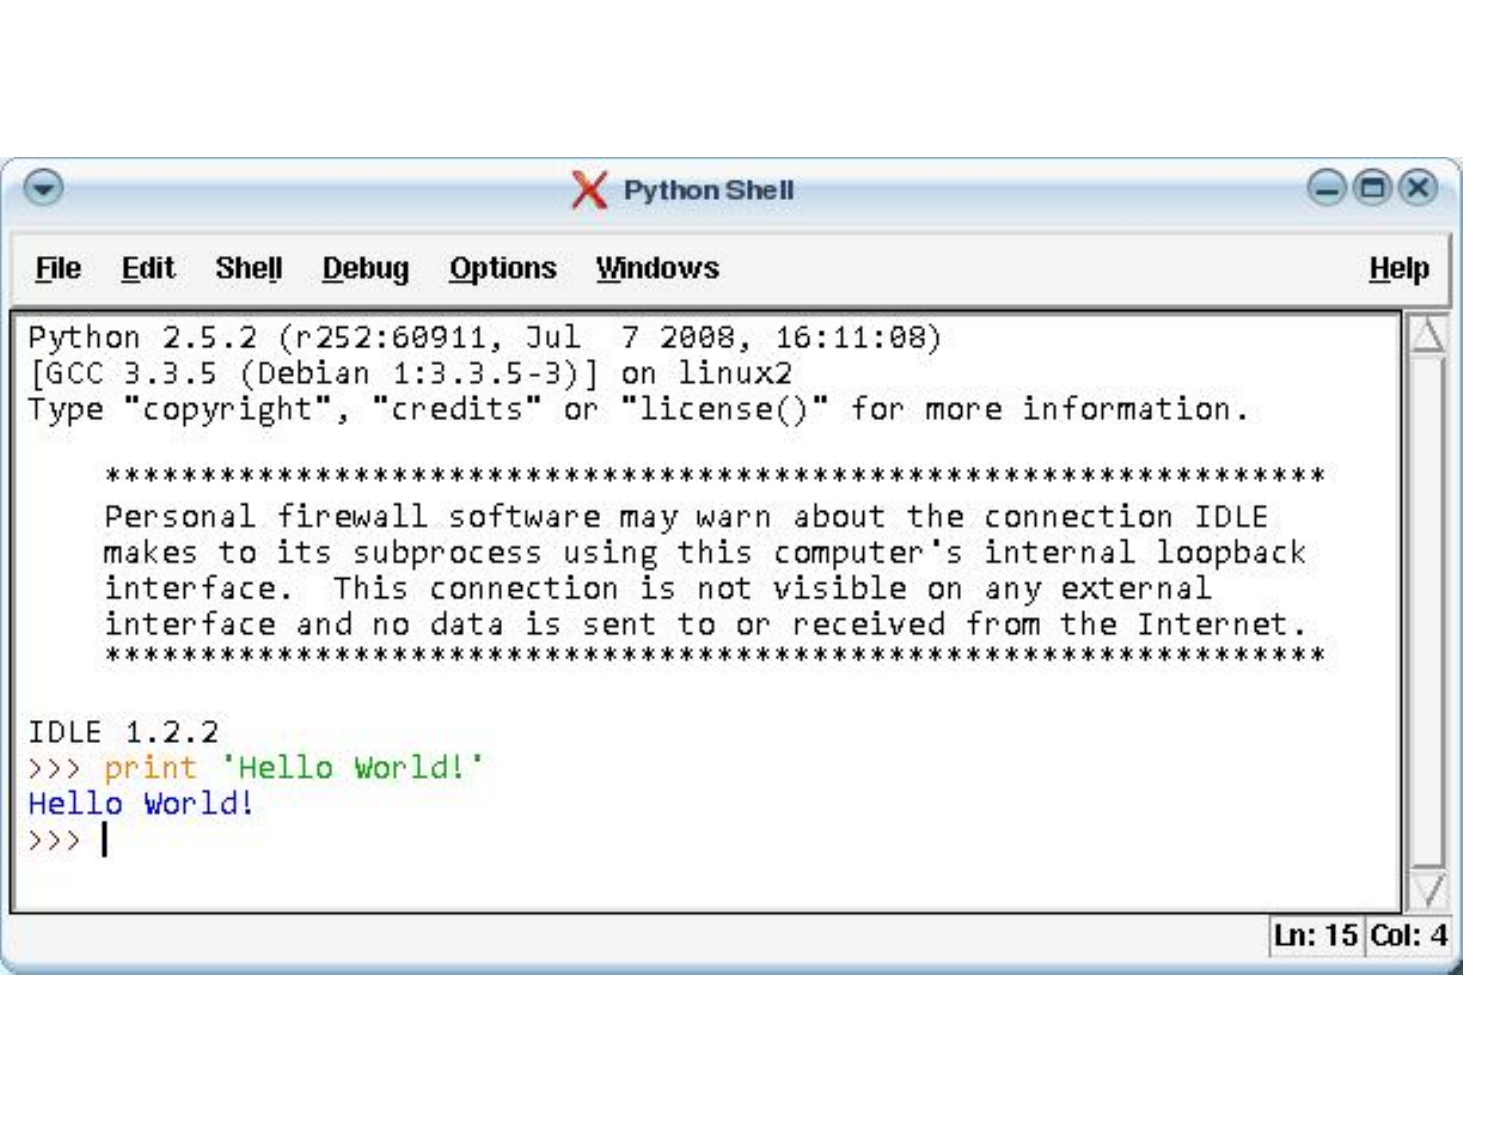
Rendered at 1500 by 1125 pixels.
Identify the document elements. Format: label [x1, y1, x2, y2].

picture [0, 157, 1463, 976]
